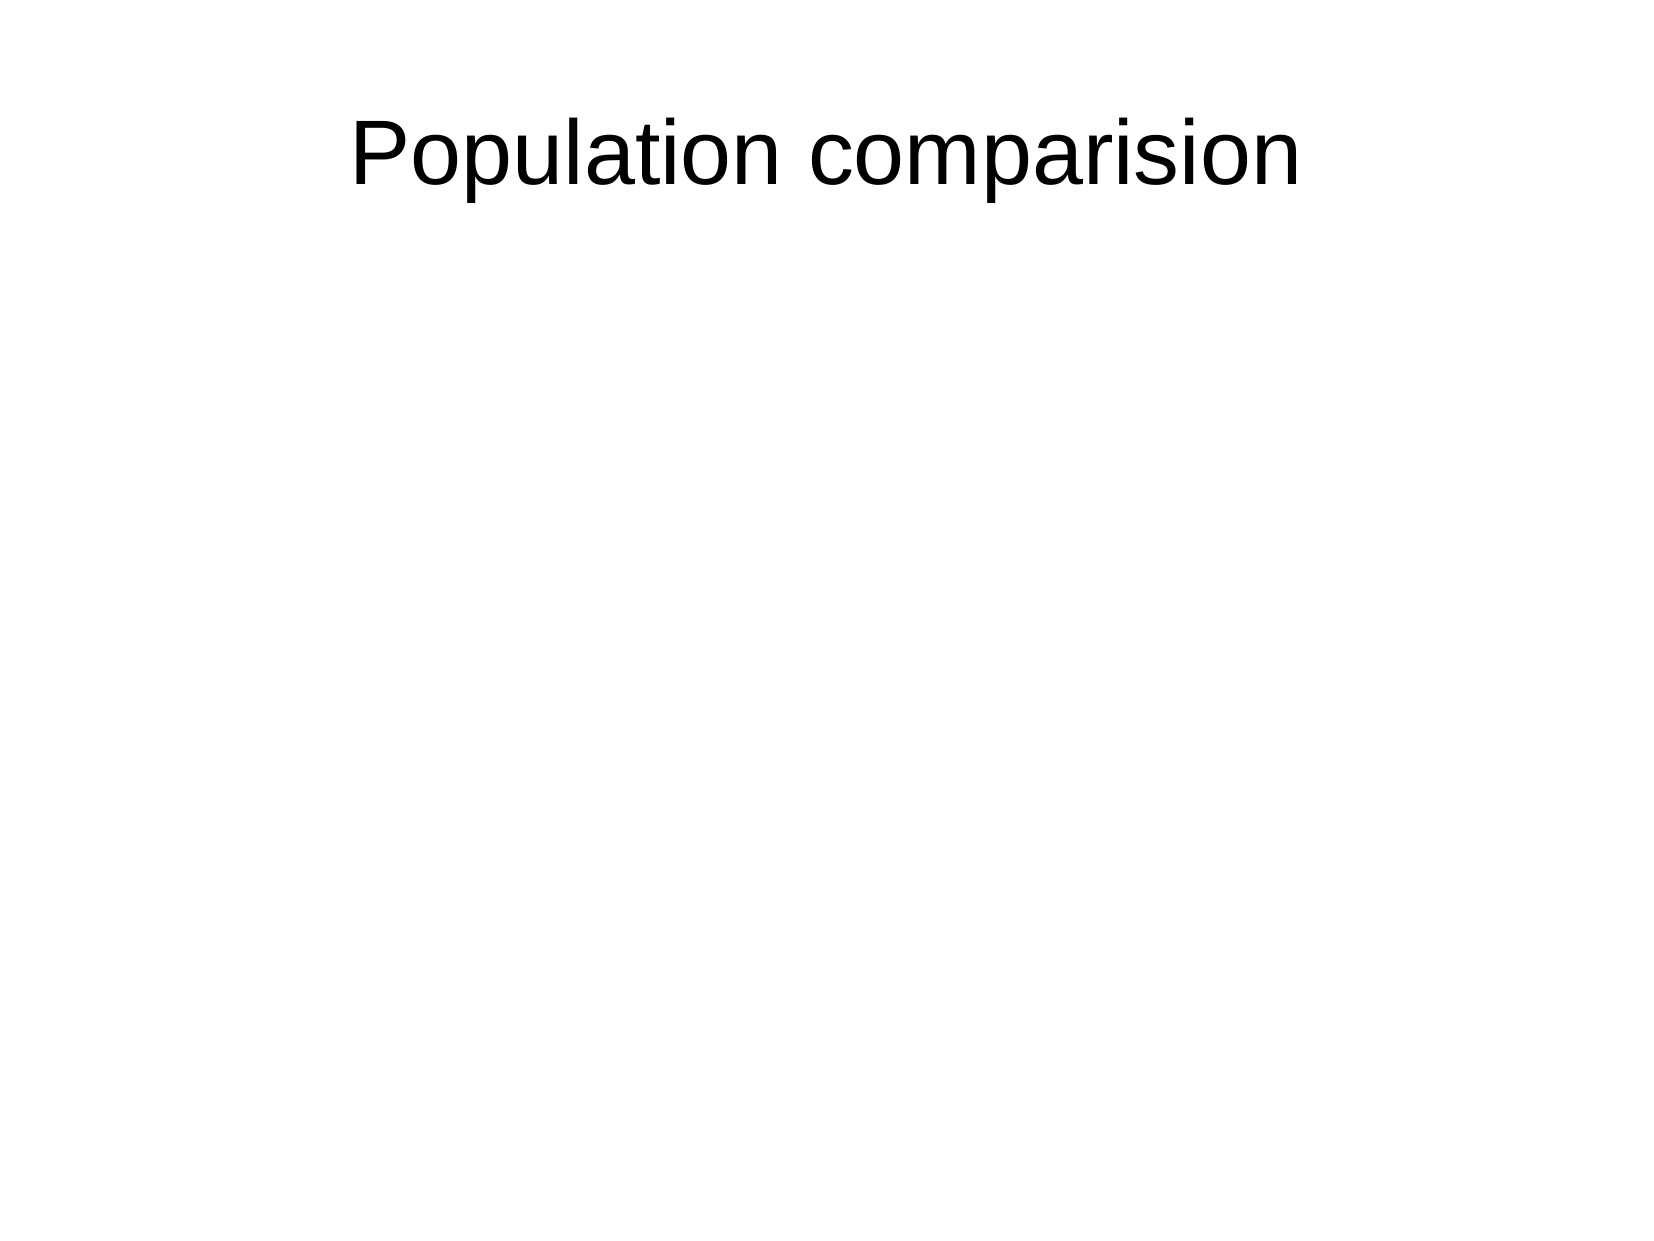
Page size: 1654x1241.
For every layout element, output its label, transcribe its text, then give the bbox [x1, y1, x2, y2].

title Population comparision [82, 49, 1571, 257]
